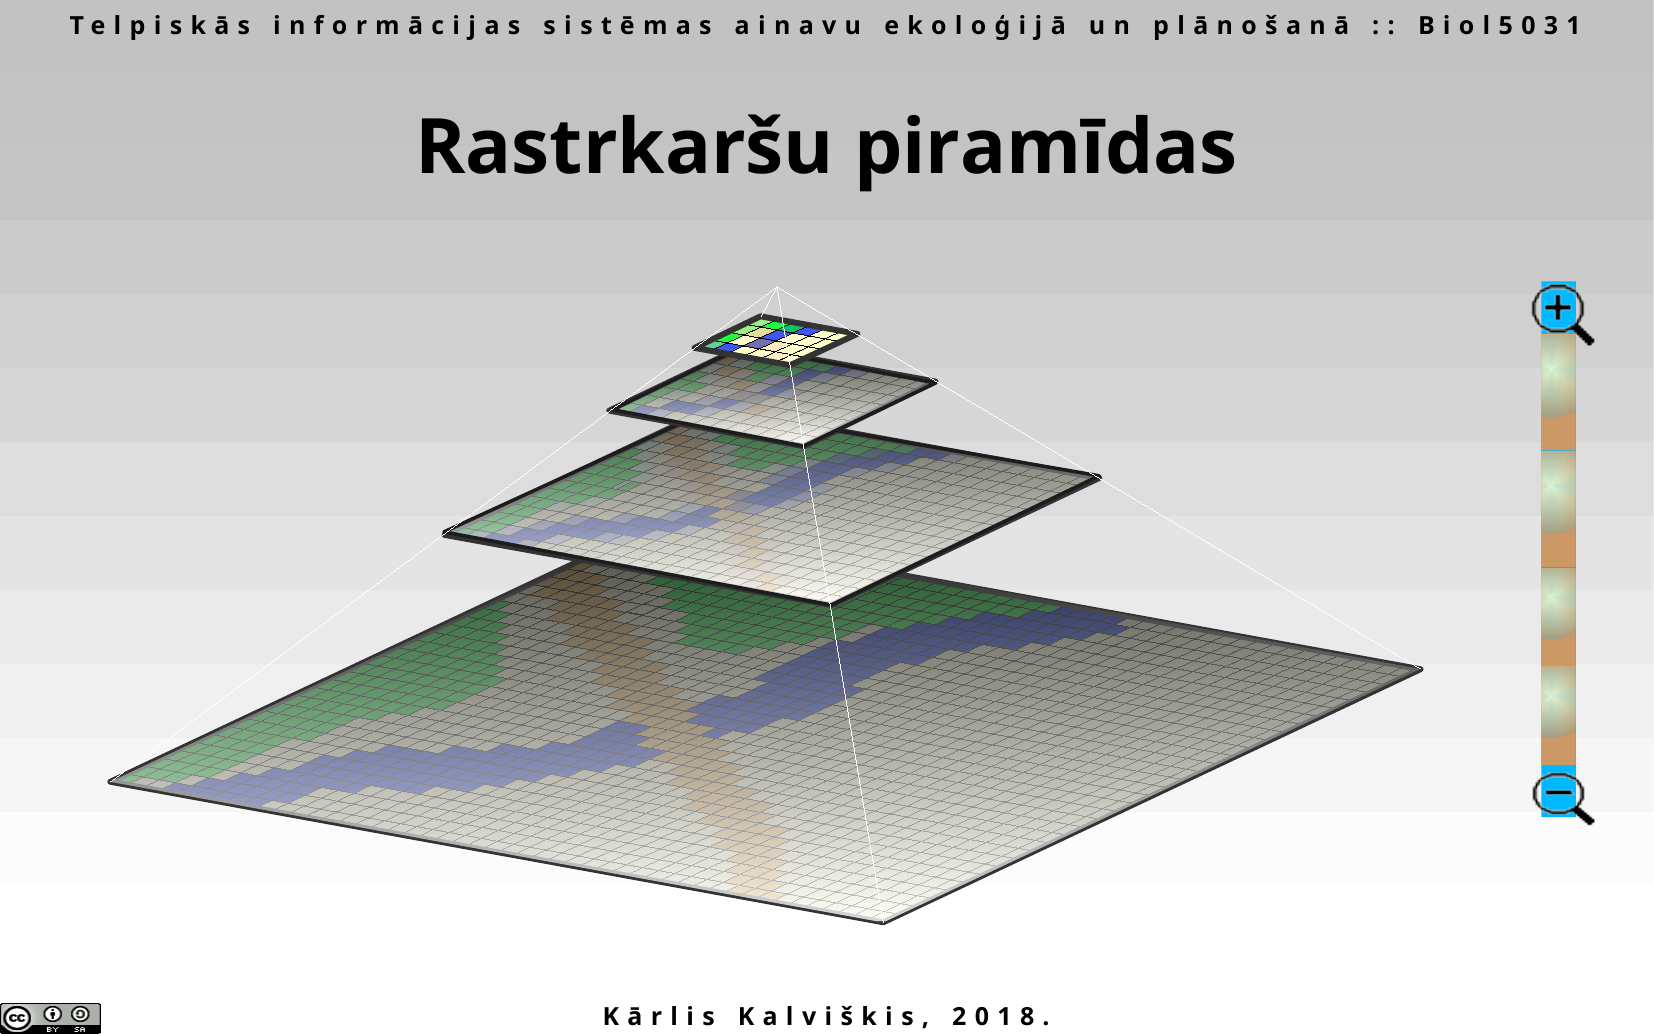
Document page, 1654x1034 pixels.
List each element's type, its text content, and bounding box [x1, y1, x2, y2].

text_box [707, 320, 845, 361]
text_box [1541, 362, 1576, 769]
text_box [443, 426, 1100, 605]
title Rastrkaršu piramīdas [29, 41, 1625, 247]
picture [0, 0, 1654, 1034]
text_box [110, 562, 1421, 923]
text_box [613, 356, 936, 446]
